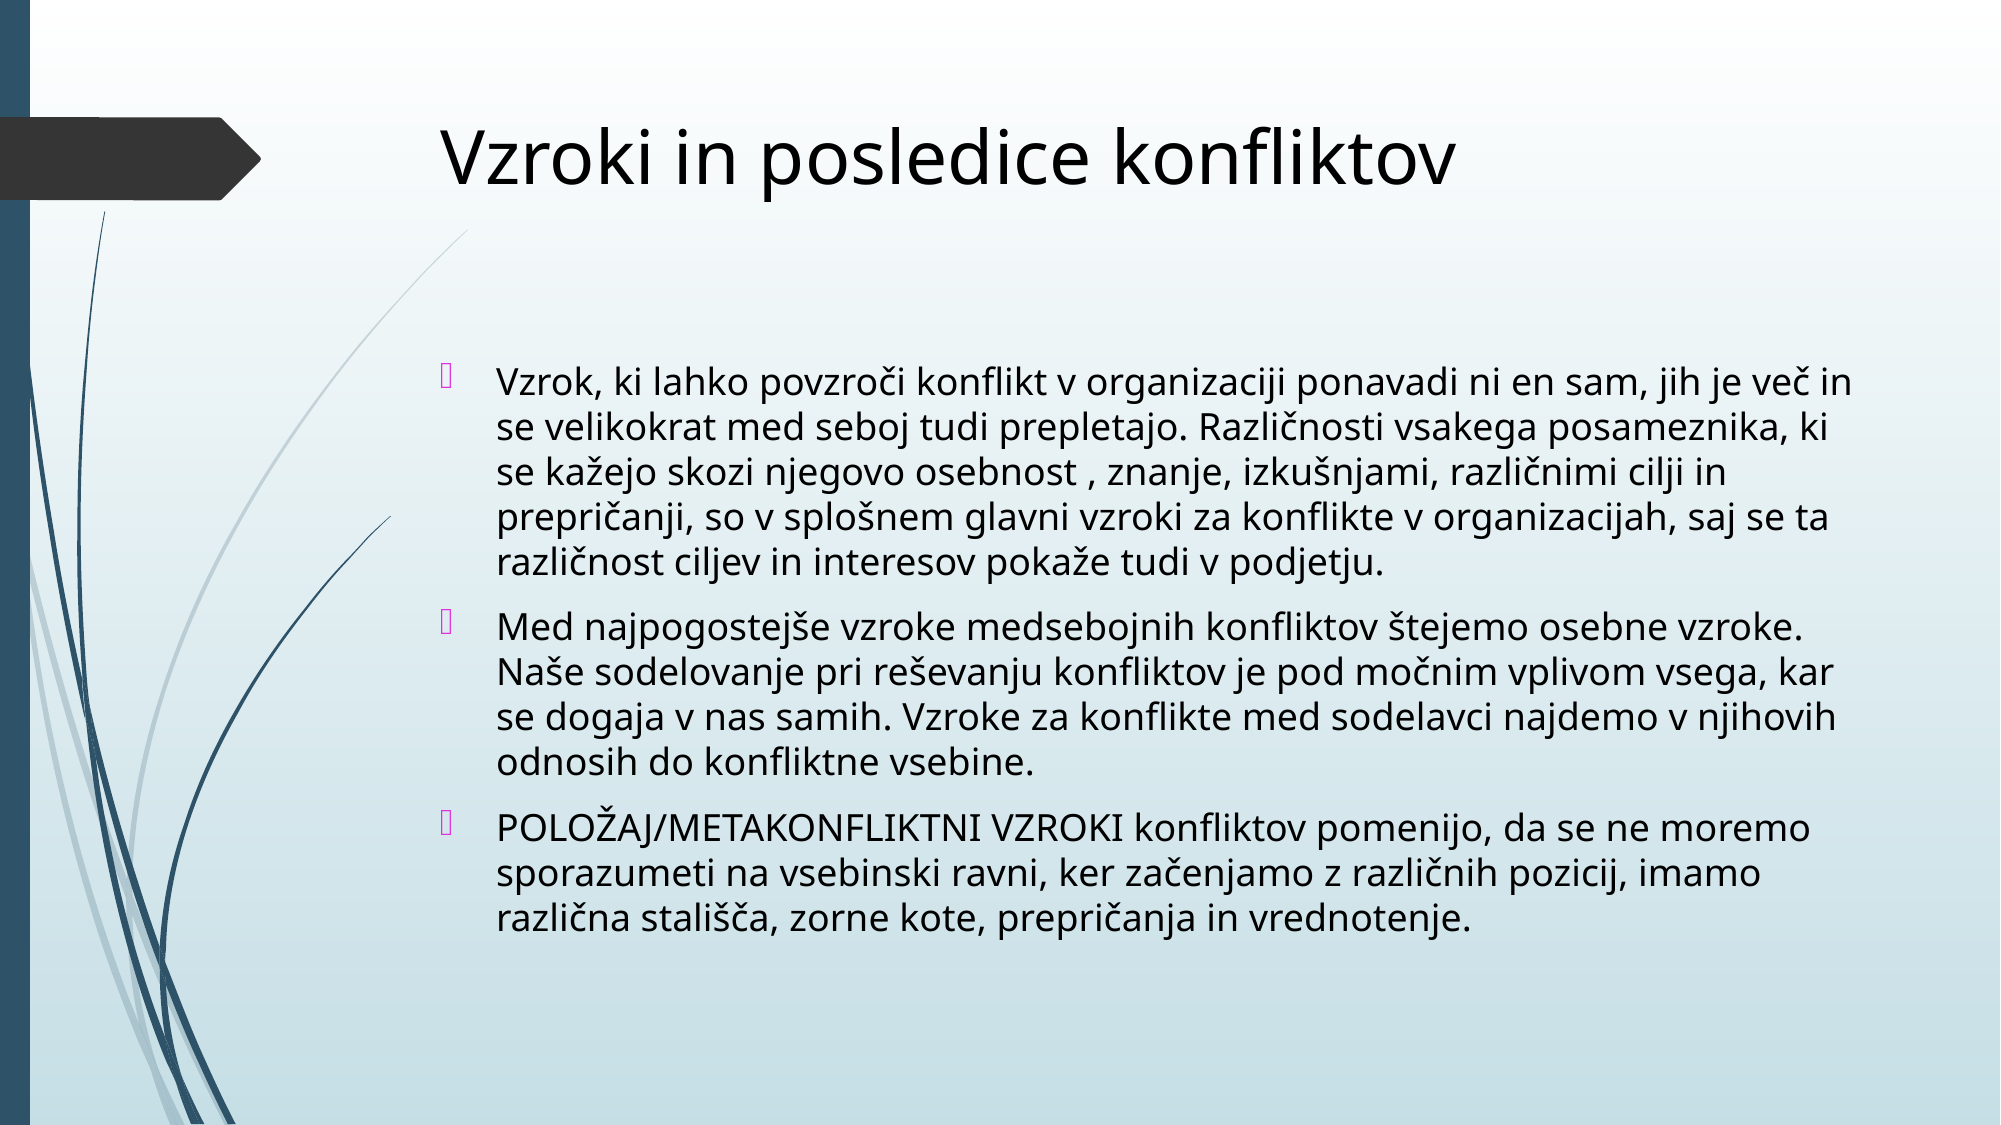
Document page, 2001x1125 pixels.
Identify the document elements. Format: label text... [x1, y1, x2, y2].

title Vzroki in posledice konfliktov [425, 102, 1888, 313]
list Vzrok, ki lahko povzroči konflikt v organizaciji ponavadi ni en sam, jih je več in se velikokrat med seboj tudi prepletajo. Različnosti vsakega posameznika, ki se kažejo skozi njegovo osebnost , znanje, izkušnjami, različnimi cilji in prepričanji, so v splošnem glavni vzroki za konflikte v organizacijah, saj se ta različnost ciljev in interesov pokaže tudi v podjetju. Med najpogostejše vzroke medsebojnih konfliktov štejemo osebne vzroke. Naše sodelovanje pri reševanju konfliktov je pod močnim vplivom vsega, kar se dogaja v nas samih. Vzroke za konflikte med sodelavci najdemo v njihovih odnosih do konfliktne vsebine. POLOŽAJ/METAKONFLIKTNI VZROKI konfliktov pomenijo, da se ne moremo sporazumeti na vsebinski ravni, ker začenjamo z različnih pozicij, imamo različna stališča, zorne kote, prepričanja in vrednotenje. [424, 350, 1888, 970]
